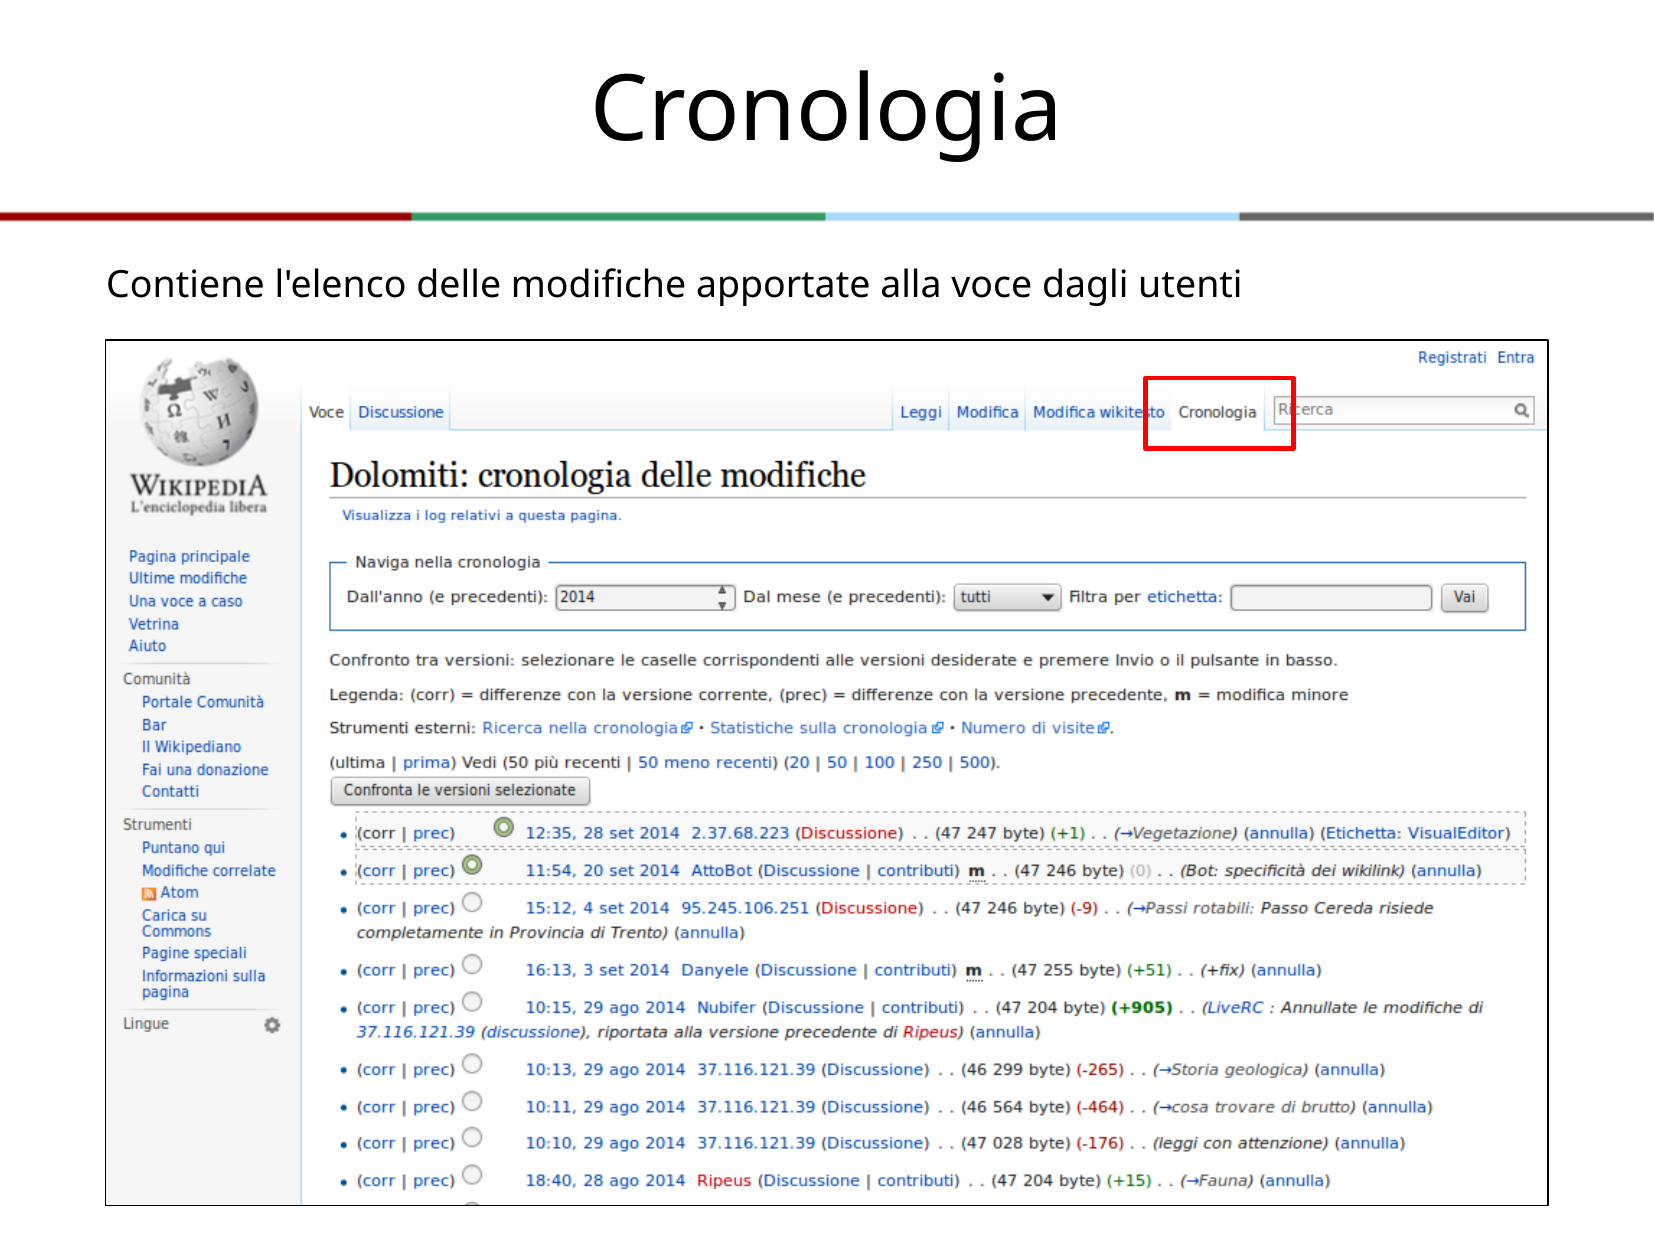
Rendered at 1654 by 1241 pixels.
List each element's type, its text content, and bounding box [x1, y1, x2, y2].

text_box Contiene l'elenco delle modifiche apportate alla voce dagli utenti [106, 259, 1548, 319]
picture [0, 200, 1654, 235]
picture [106, 340, 1548, 1205]
text_box Cronologia [82, 0, 1571, 200]
